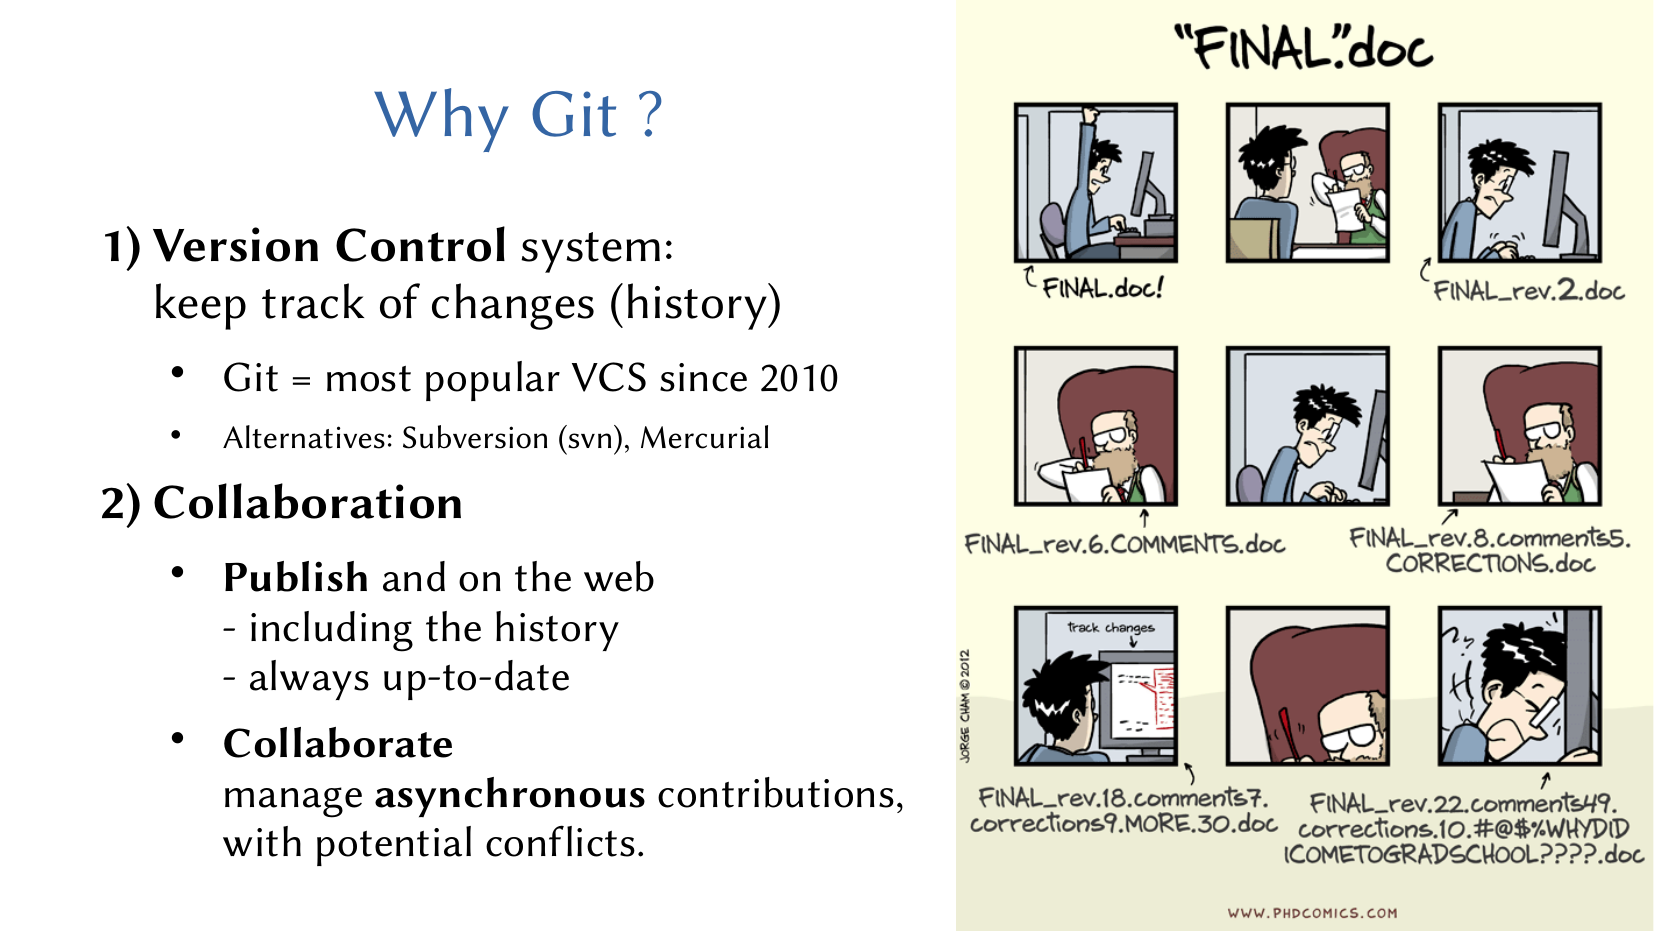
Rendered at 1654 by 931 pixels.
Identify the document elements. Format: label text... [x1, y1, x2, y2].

title Why Git ? [82, 37, 956, 193]
picture [956, 0, 1654, 931]
list Version Control system: keep track of changes (history) Git = most popular VCS since 2010 Alternatives: Subversion (svn), Mercurial Collaboration Publish and on the web - including the history - always up-to-date Collaborate manage asynchronous contributions, with potential conflicts. [82, 217, 946, 871]
